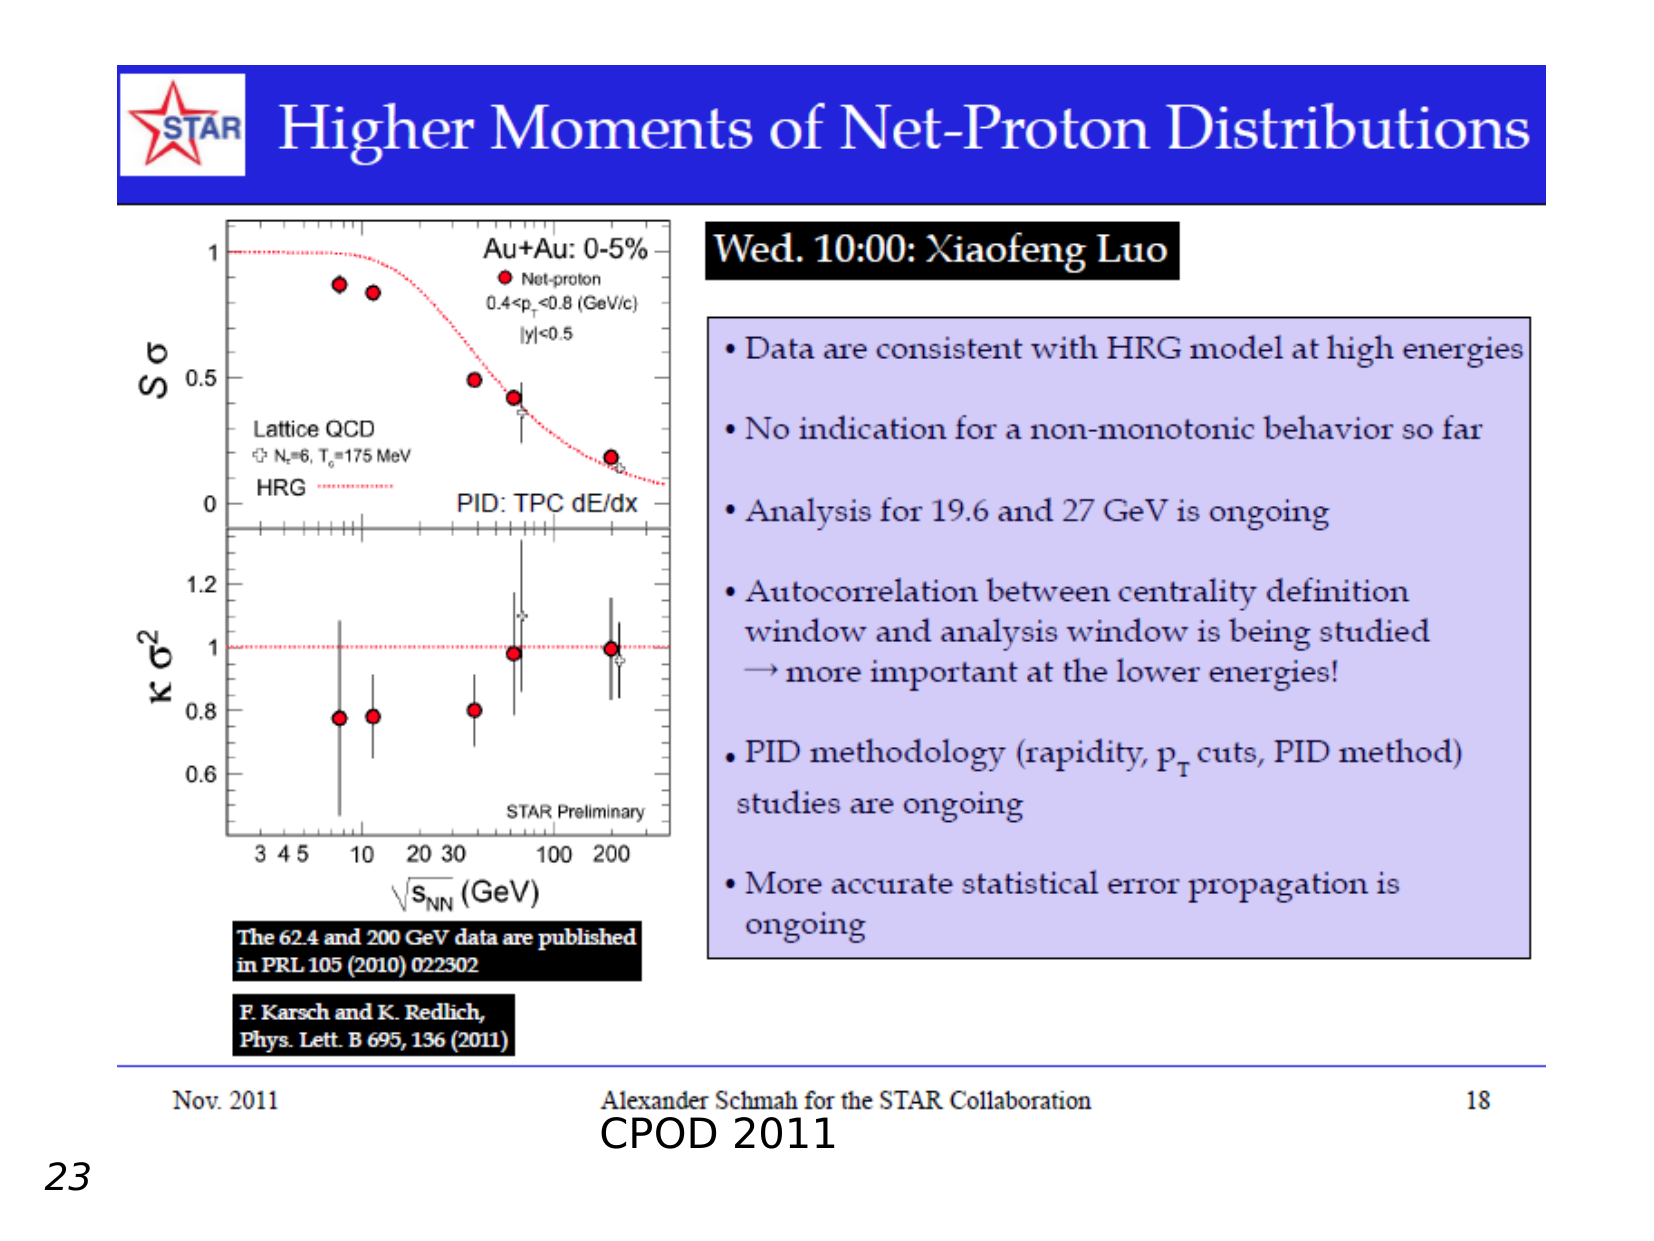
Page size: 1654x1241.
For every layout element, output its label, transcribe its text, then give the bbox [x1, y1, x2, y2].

text_box CPOD 2011 [599, 1110, 846, 1160]
picture [117, 65, 1546, 1136]
